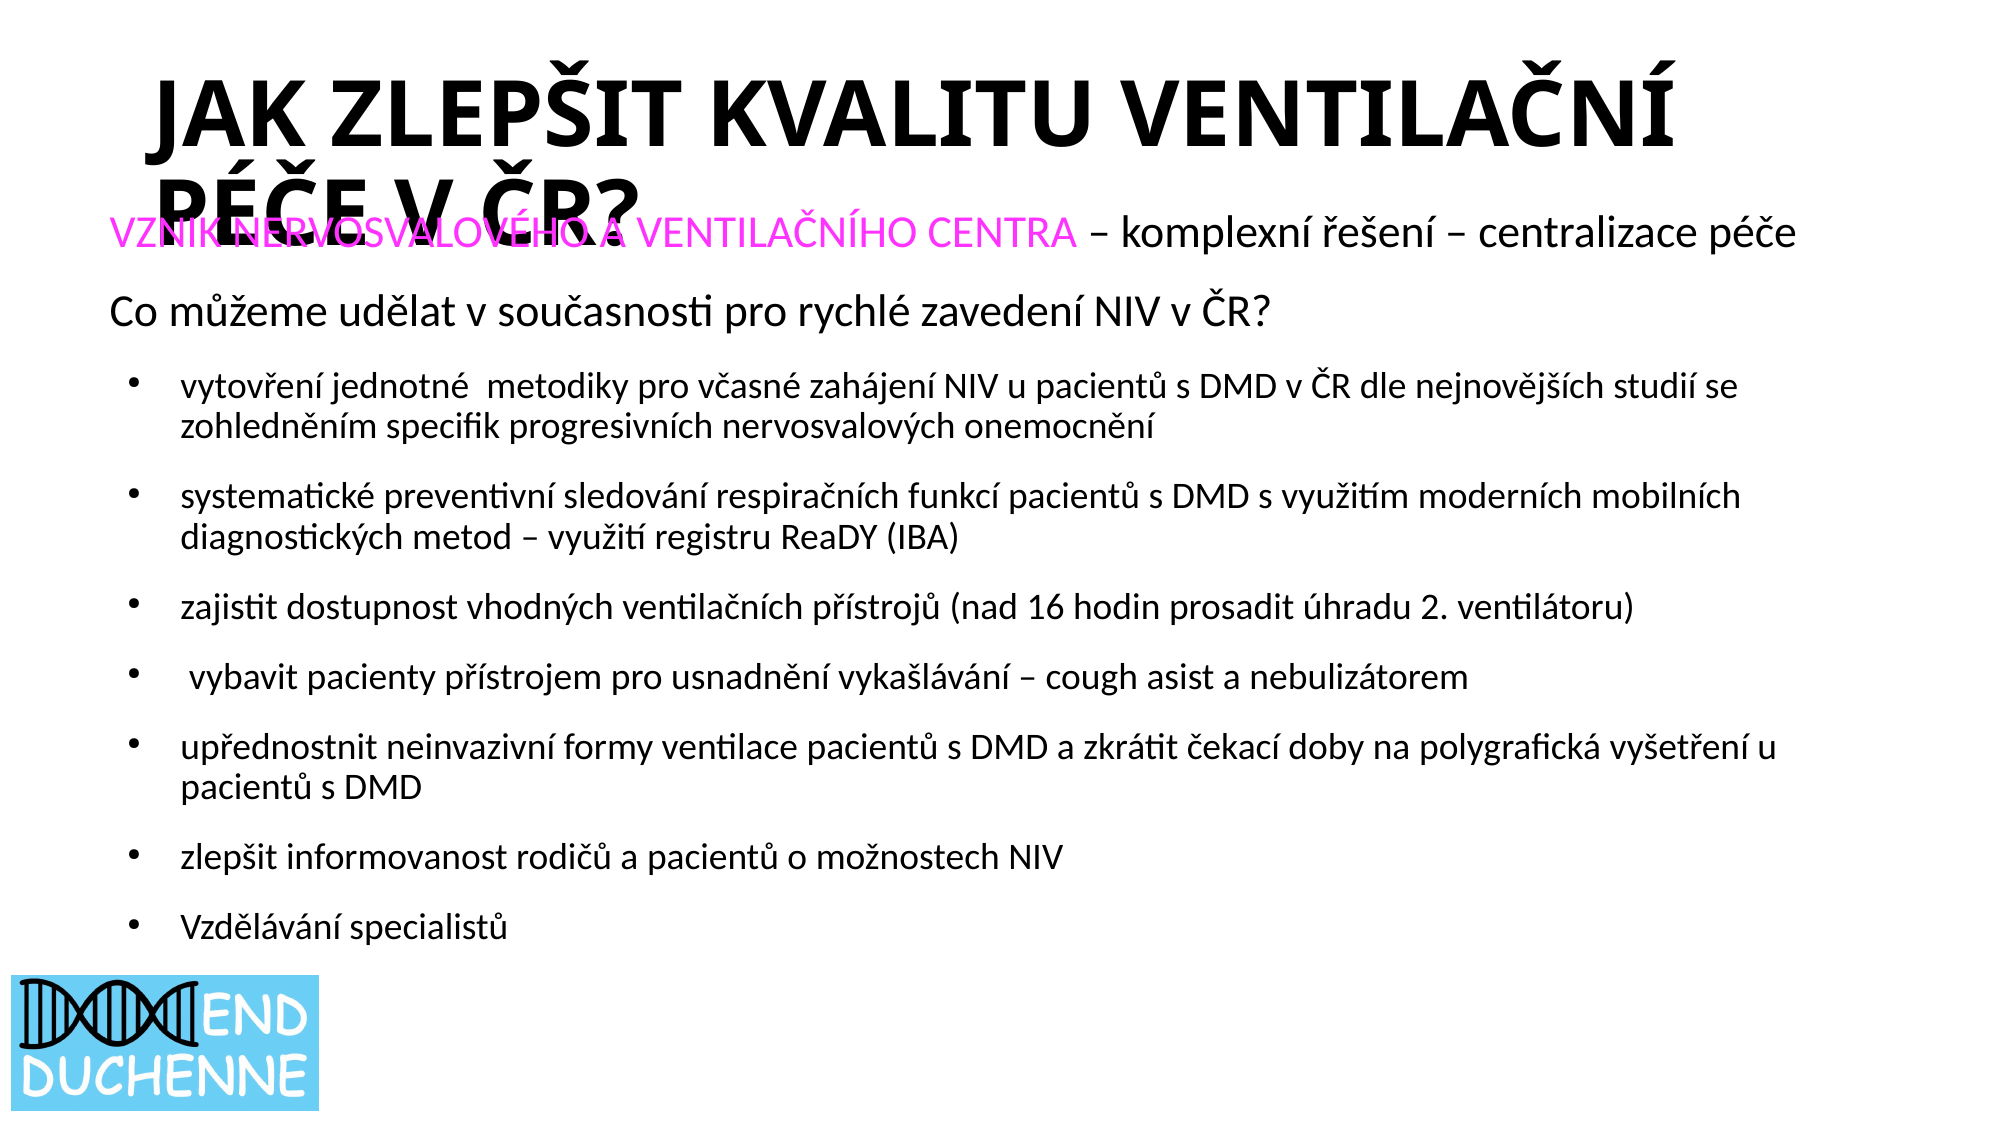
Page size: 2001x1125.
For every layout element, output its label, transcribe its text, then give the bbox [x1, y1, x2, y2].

picture [11, 975, 319, 1111]
list VZNIK NERVOSVALOVÉHO A VENTILAČNÍHO CENTRA – komplexní řešení – centralizace péče Co můžeme udělat v současnosti pro rychlé zavedení NIV v ČR? vytovření jednotné metodiky pro včasné zahájení NIV u pacientů s DMD v ČR dle nejnovějších studií se zohledněním specifik progresivních nervosvalových onemocnění systematické preventivní sledování respiračních funkcí pacientů s DMD s využitím moderních mobilních diagnostických metod – využití registru ReaDY (IBA) zajistit dostupnost vhodných ventilačních přístrojů (nad 16 hodin prosadit úhradu 2. ventilátoru) vybavit pacienty přístrojem pro usnadnění vykašlávání – cough asist a nebulizátorem upřednostnit neinvazivní formy ventilace pacientů s DMD a zkrátit čekací doby na polygrafická vyšetření u pacientů s DMD zlepšit informovanost rodičů a pacientů o možnostech NIV Vzdělávání specialistů [94, 200, 1820, 1004]
title JAK ZLEPŠIT KVALITU VENTILAČNÍ PÉČE V ČR? [137, 59, 1863, 278]
